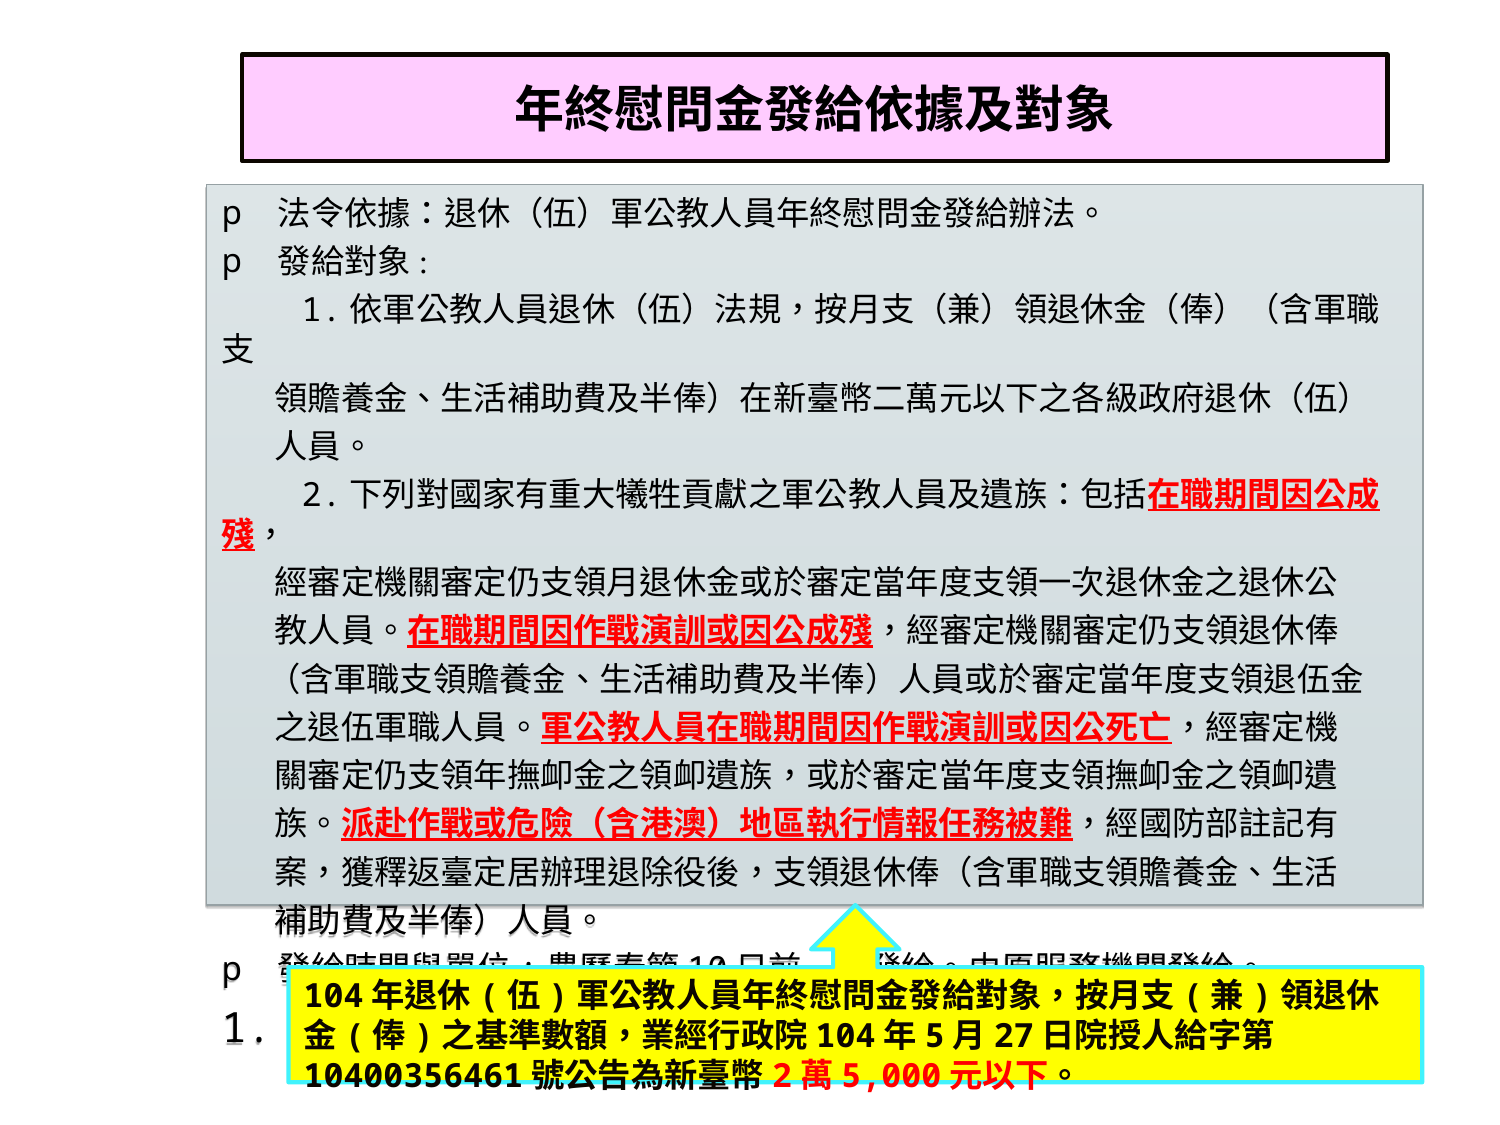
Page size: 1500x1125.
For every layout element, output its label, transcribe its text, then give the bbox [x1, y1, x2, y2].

title 年終慰問金發給依據及對象 [242, 54, 1388, 161]
text_box 法令依據：退休（伍）軍公教人員年終慰問金發給辦法。 發給對象: 1.依軍公教人員退休（伍）法規，按月支（兼）領退休金（俸）（含軍職支 領贍養金、生活補助費及半俸）在新臺幣二萬元以下之各級政府退休（伍） 人員。 2.下列對國家有重大犧牲貢獻之軍公教人員及遺族：包括在職期間因公成殘， 經審定機關審定仍支領月退休金或於審定當年度支領一次退休金之退休公 教人員。在職期間因作戰演訓或因公成殘，經審定機關審定仍支領退休俸 （含軍職支領贍養金、生活補助費及半俸）人員或於審定當年度支領退伍金 之退伍軍職人員。軍公教人員在職期間因作戰演訓或因公死亡，經審定機 關審定仍支領年撫卹金之領卹遺族，或於審定當年度支領撫卹金之領卹遺 族。派赴作戰或危險（含港澳）地區執行情報任務被難，經國防部註記有 案，獲釋返臺定居辦理退除役後，支領退休俸（含軍職支領贍養金、生活 補助費及半俸）人員。 發給時間與單位:農曆春節10日前一次發給。由原服務機關發給。 [206, 184, 1423, 906]
text_box 104年退休(伍)軍公教人員年終慰問金發給對象，按月支(兼)領退休金(俸)之基準數額，業經行政院104年5月27日院授人給字第10400356461號公告為新臺幣2萬5,000元以下。 [288, 905, 1423, 1083]
